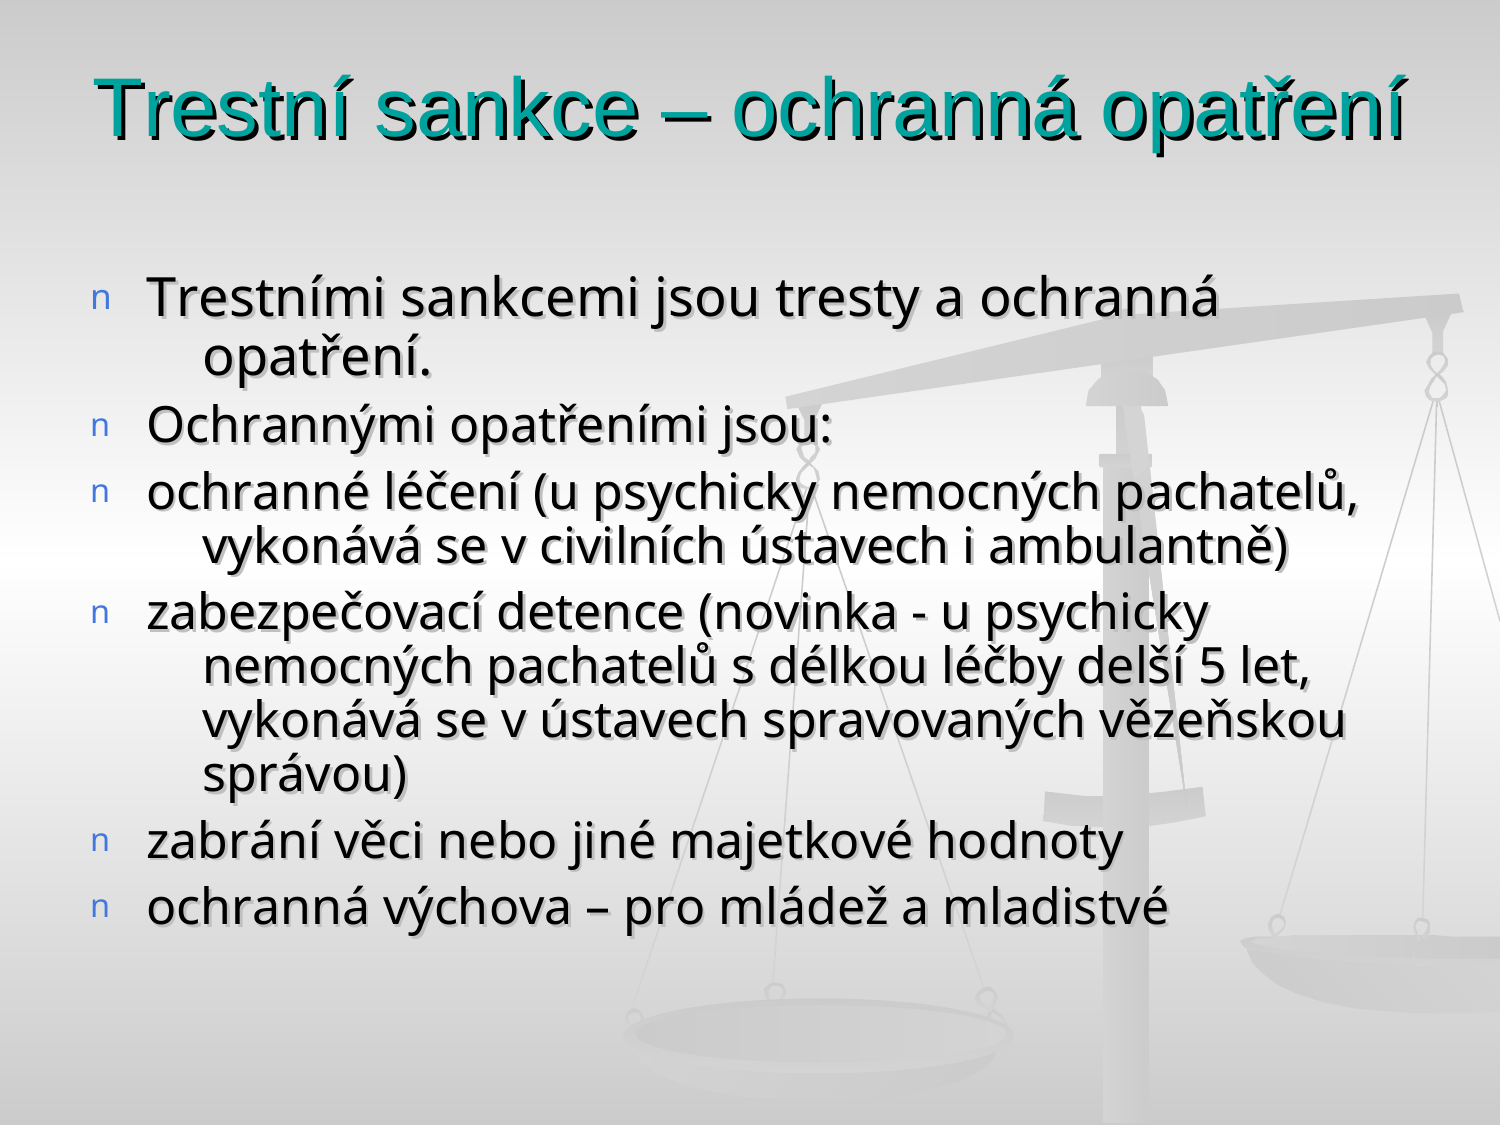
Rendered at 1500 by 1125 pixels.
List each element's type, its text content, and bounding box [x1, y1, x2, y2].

list Trestními sankcemi jsou tresty a ochranná opatření. Ochrannými opatřeními jsou: ochranné léčení (u psychicky nemocných pachatelů, vykonává se v civilních ústavech i ambulantně) zabezpečovací detence (novinka - u psychicky nemocných pachatelů s délkou léčby delší 5 let, vykonává se v ústavech spravovaných vězeňskou správou) zabrání věci nebo jiné majetkové hodnoty ochranná výchova – pro mládež a mladistvé [75, 262, 1426, 1006]
title Trestní sankce – ochranná opatření [75, 45, 1426, 234]
